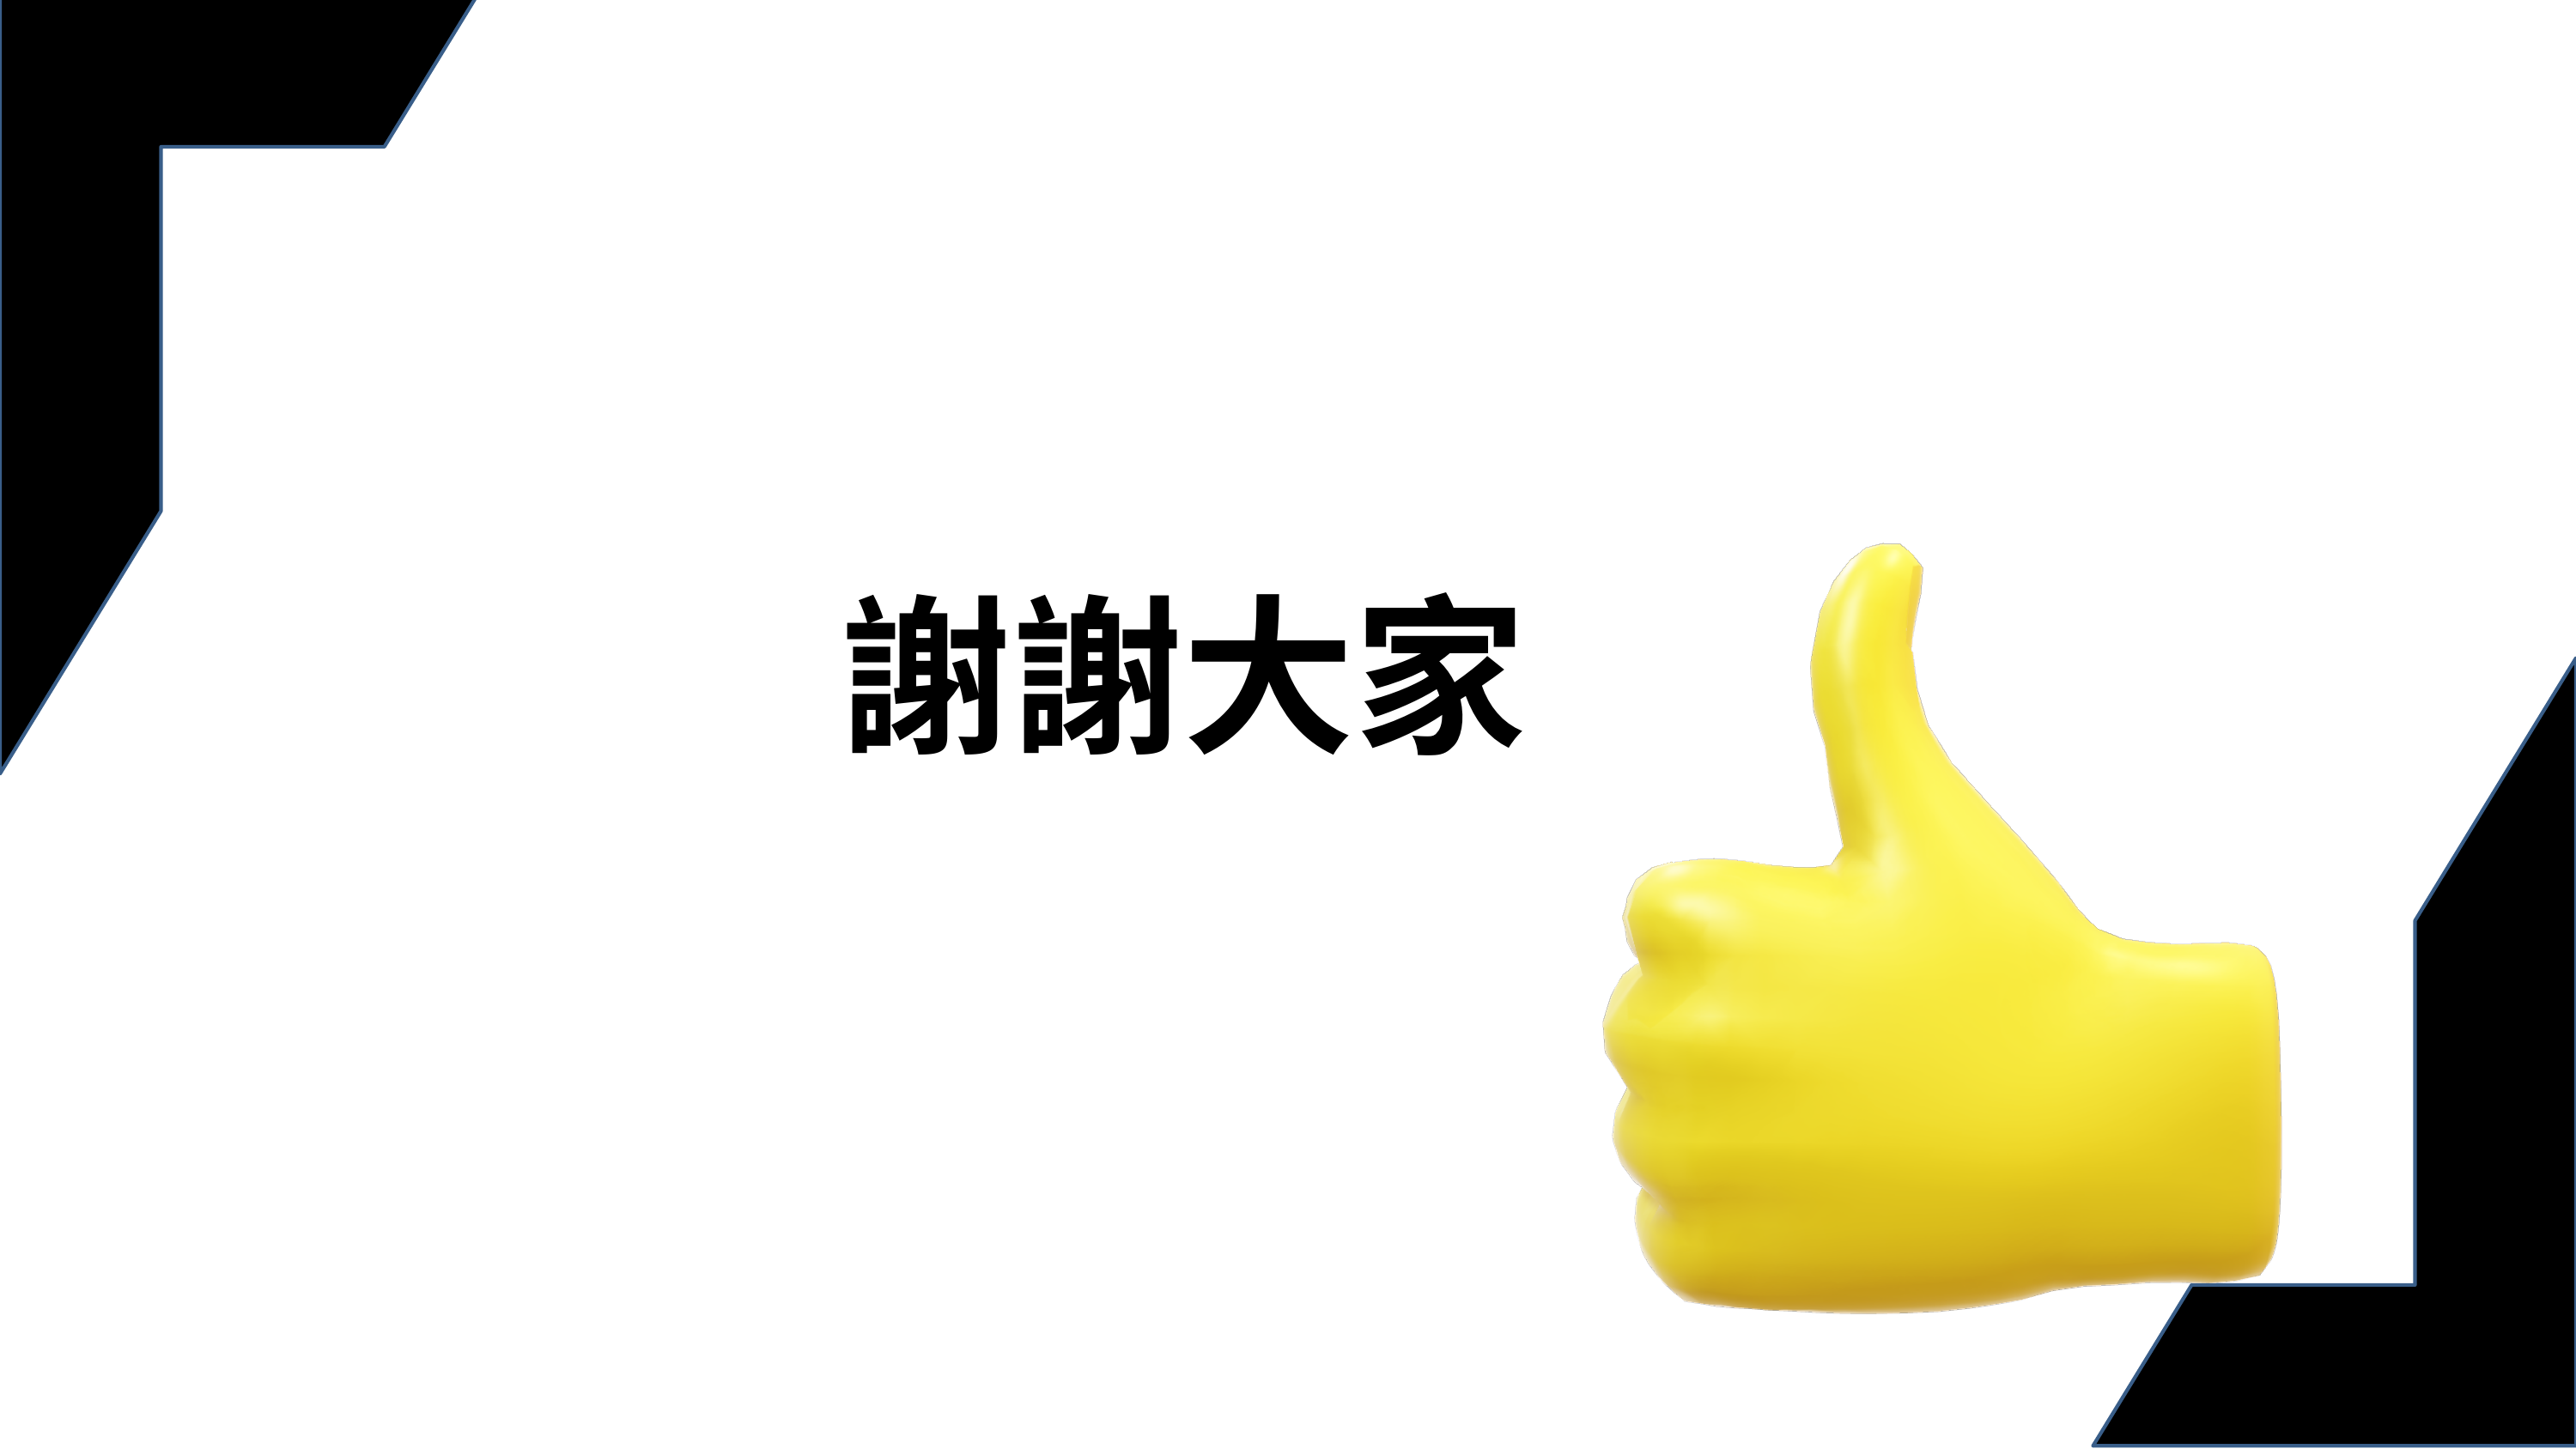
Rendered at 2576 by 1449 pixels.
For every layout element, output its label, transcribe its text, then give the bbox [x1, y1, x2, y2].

title 謝謝大家 [826, 561, 1555, 755]
picture [1555, 530, 2287, 1319]
text_box [0, 0, 475, 774]
text_box [2093, 658, 2576, 1446]
